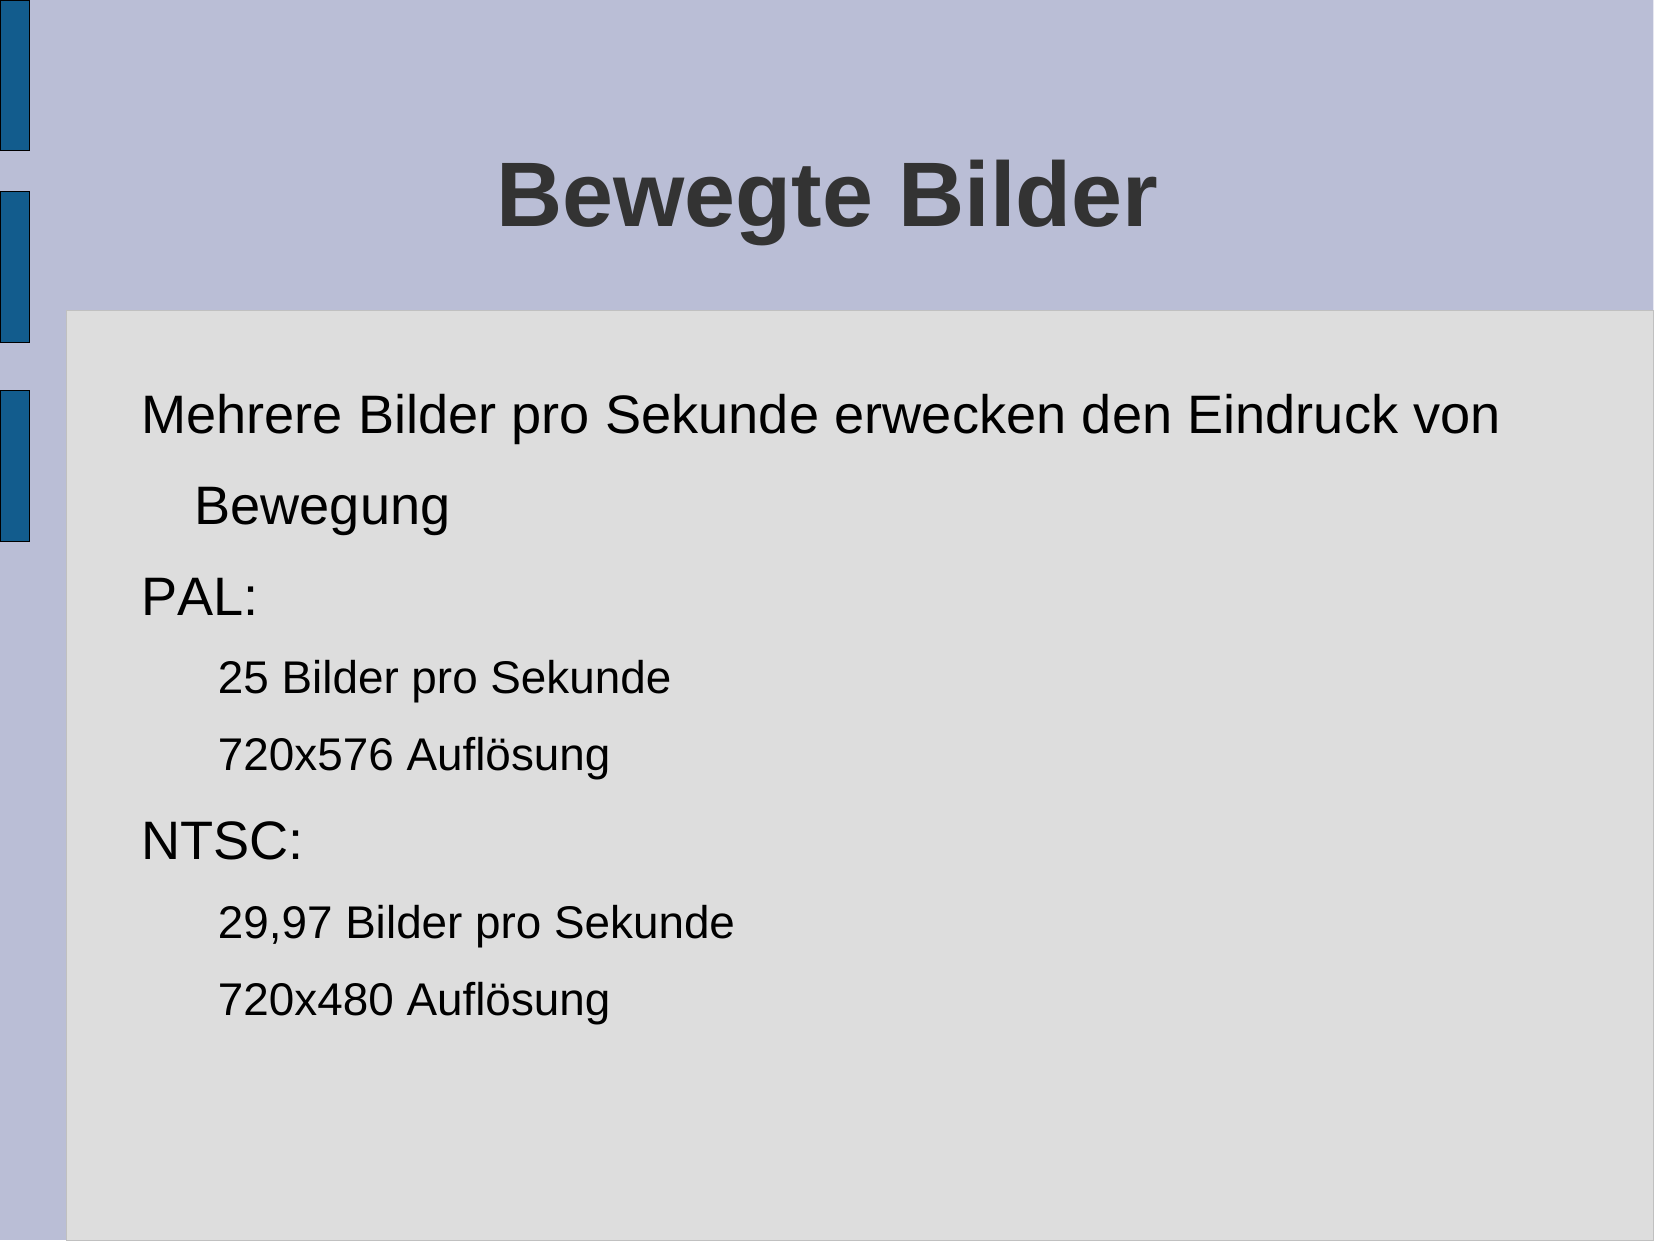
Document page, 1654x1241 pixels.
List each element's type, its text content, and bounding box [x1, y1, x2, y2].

list Mehrere Bilder pro Sekunde erwecken den Eindruck von Bewegung PAL: 25 Bilder pro Sekunde 720x576 Auflösung NTSC: 29,97 Bilder pro Sekunde 720x480 Auflösung [123, 354, 1536, 1121]
title Bewegte Bilder [121, 98, 1534, 291]
